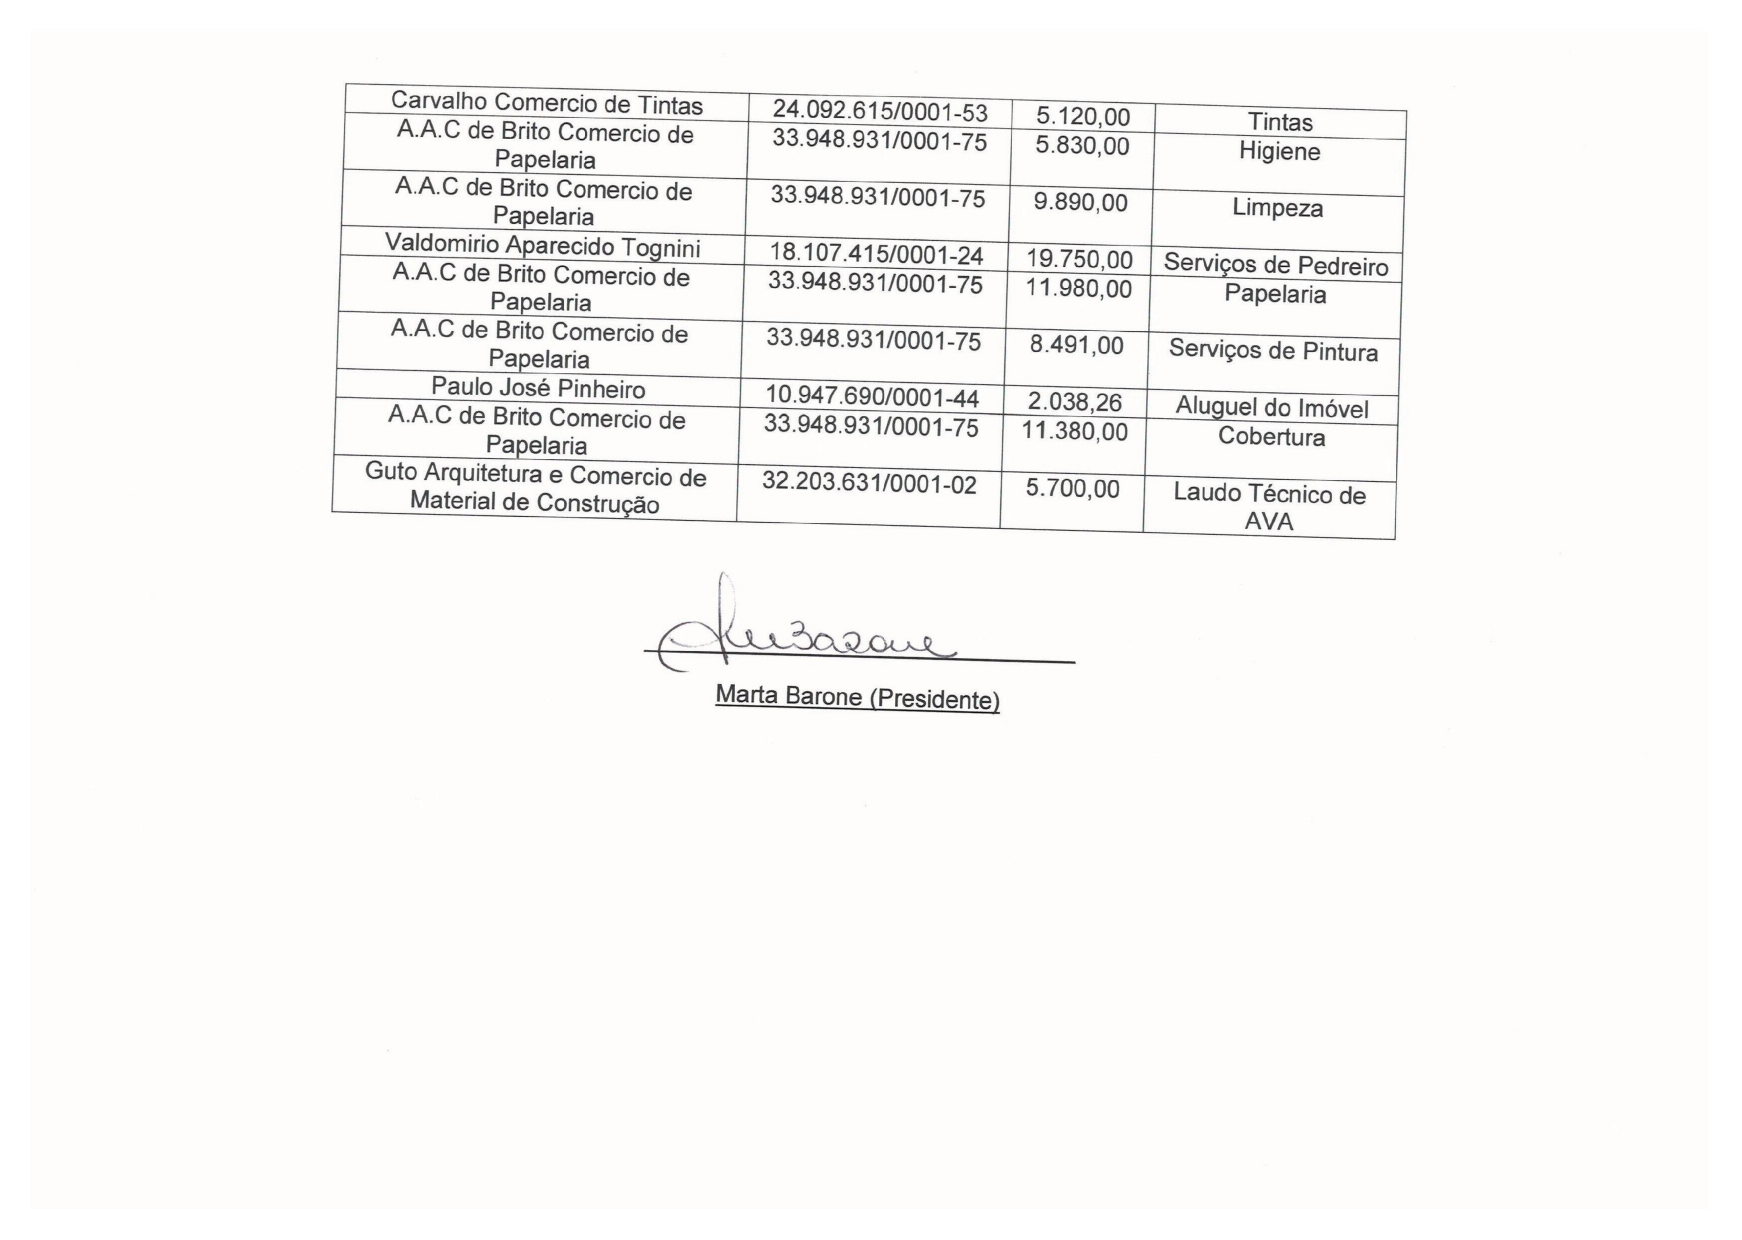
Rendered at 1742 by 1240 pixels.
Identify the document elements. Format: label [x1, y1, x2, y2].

text_box [0, 2, 1740, 1240]
